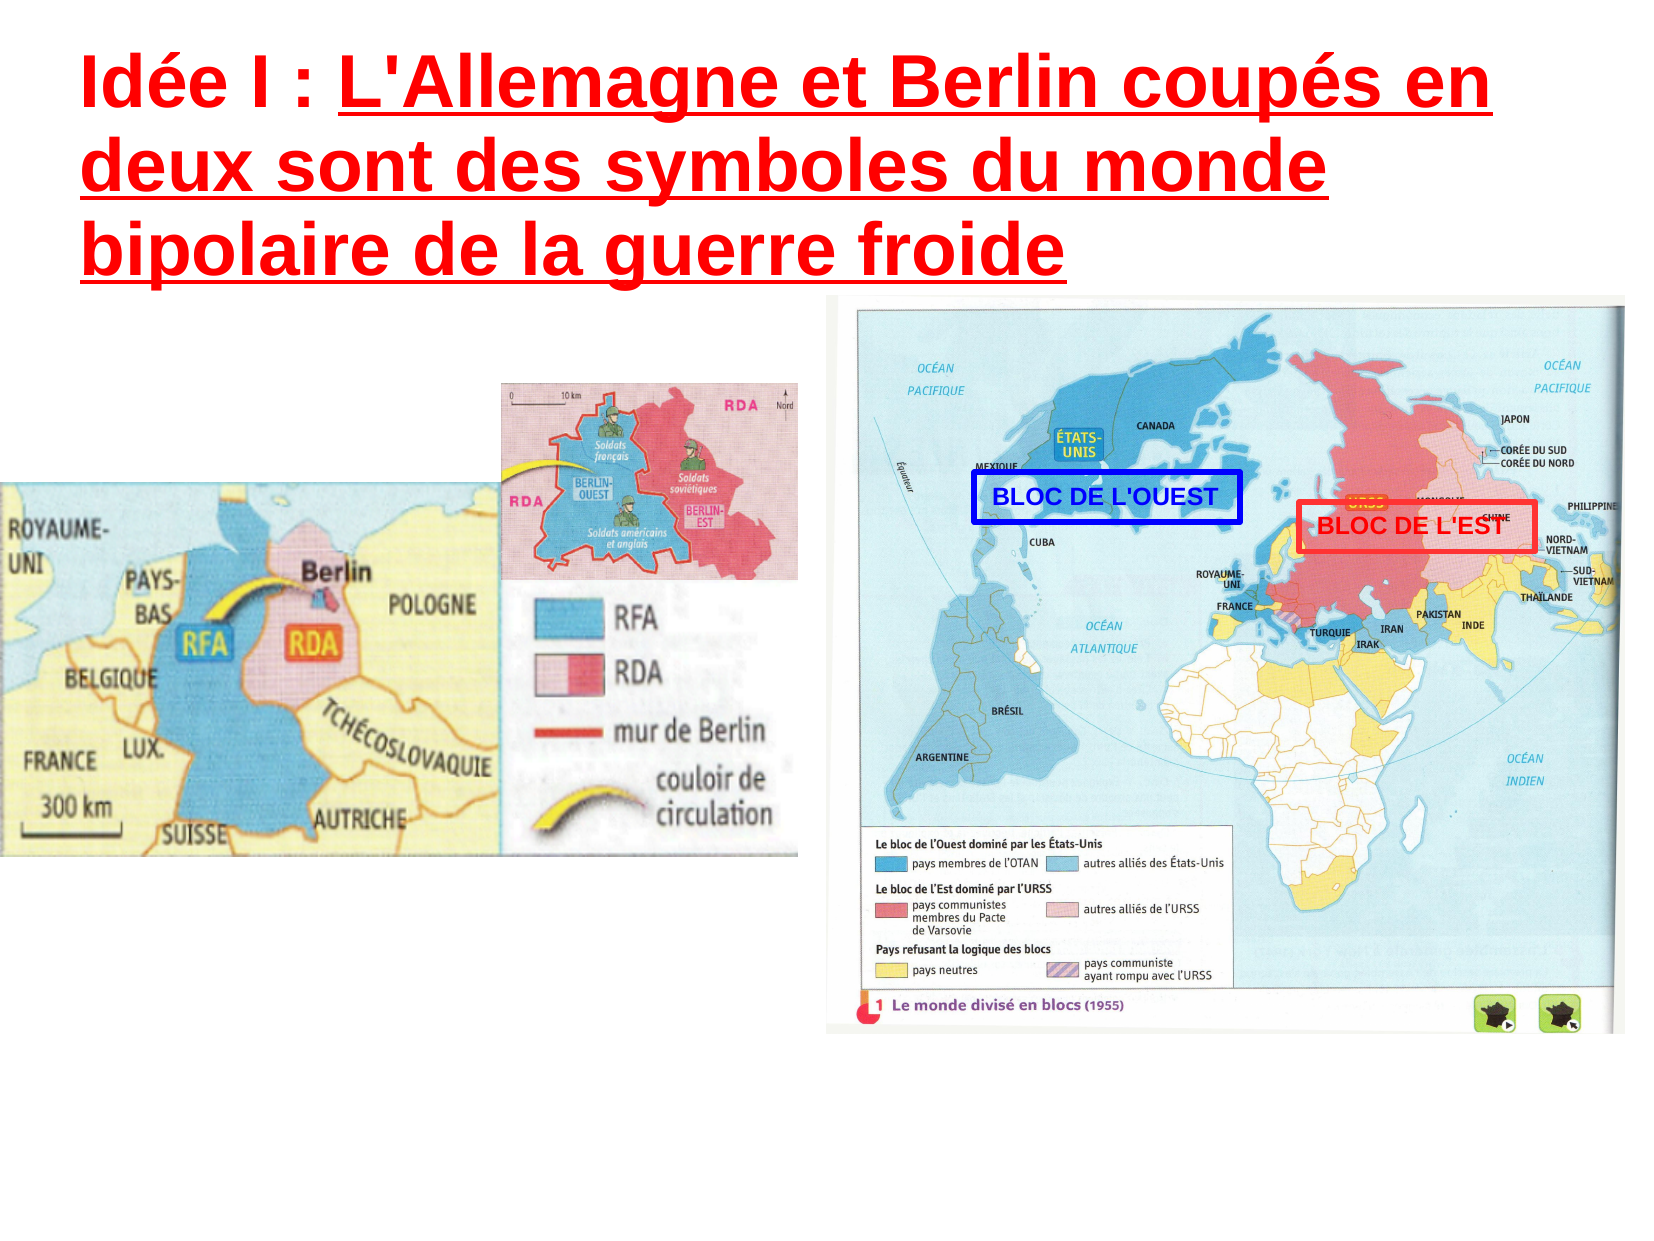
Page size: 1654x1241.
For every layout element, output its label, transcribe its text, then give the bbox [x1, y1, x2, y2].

picture [0, 383, 798, 857]
text_box Idée I : L'Allemagne et Berlin coupés en deux sont des symboles du monde bipolaire de la guerre froide [65, 32, 1595, 300]
text_box BLOC DE L'EST [1299, 501, 1536, 552]
picture [826, 295, 1625, 1034]
text_box BLOC DE L'OUEST [974, 472, 1241, 522]
